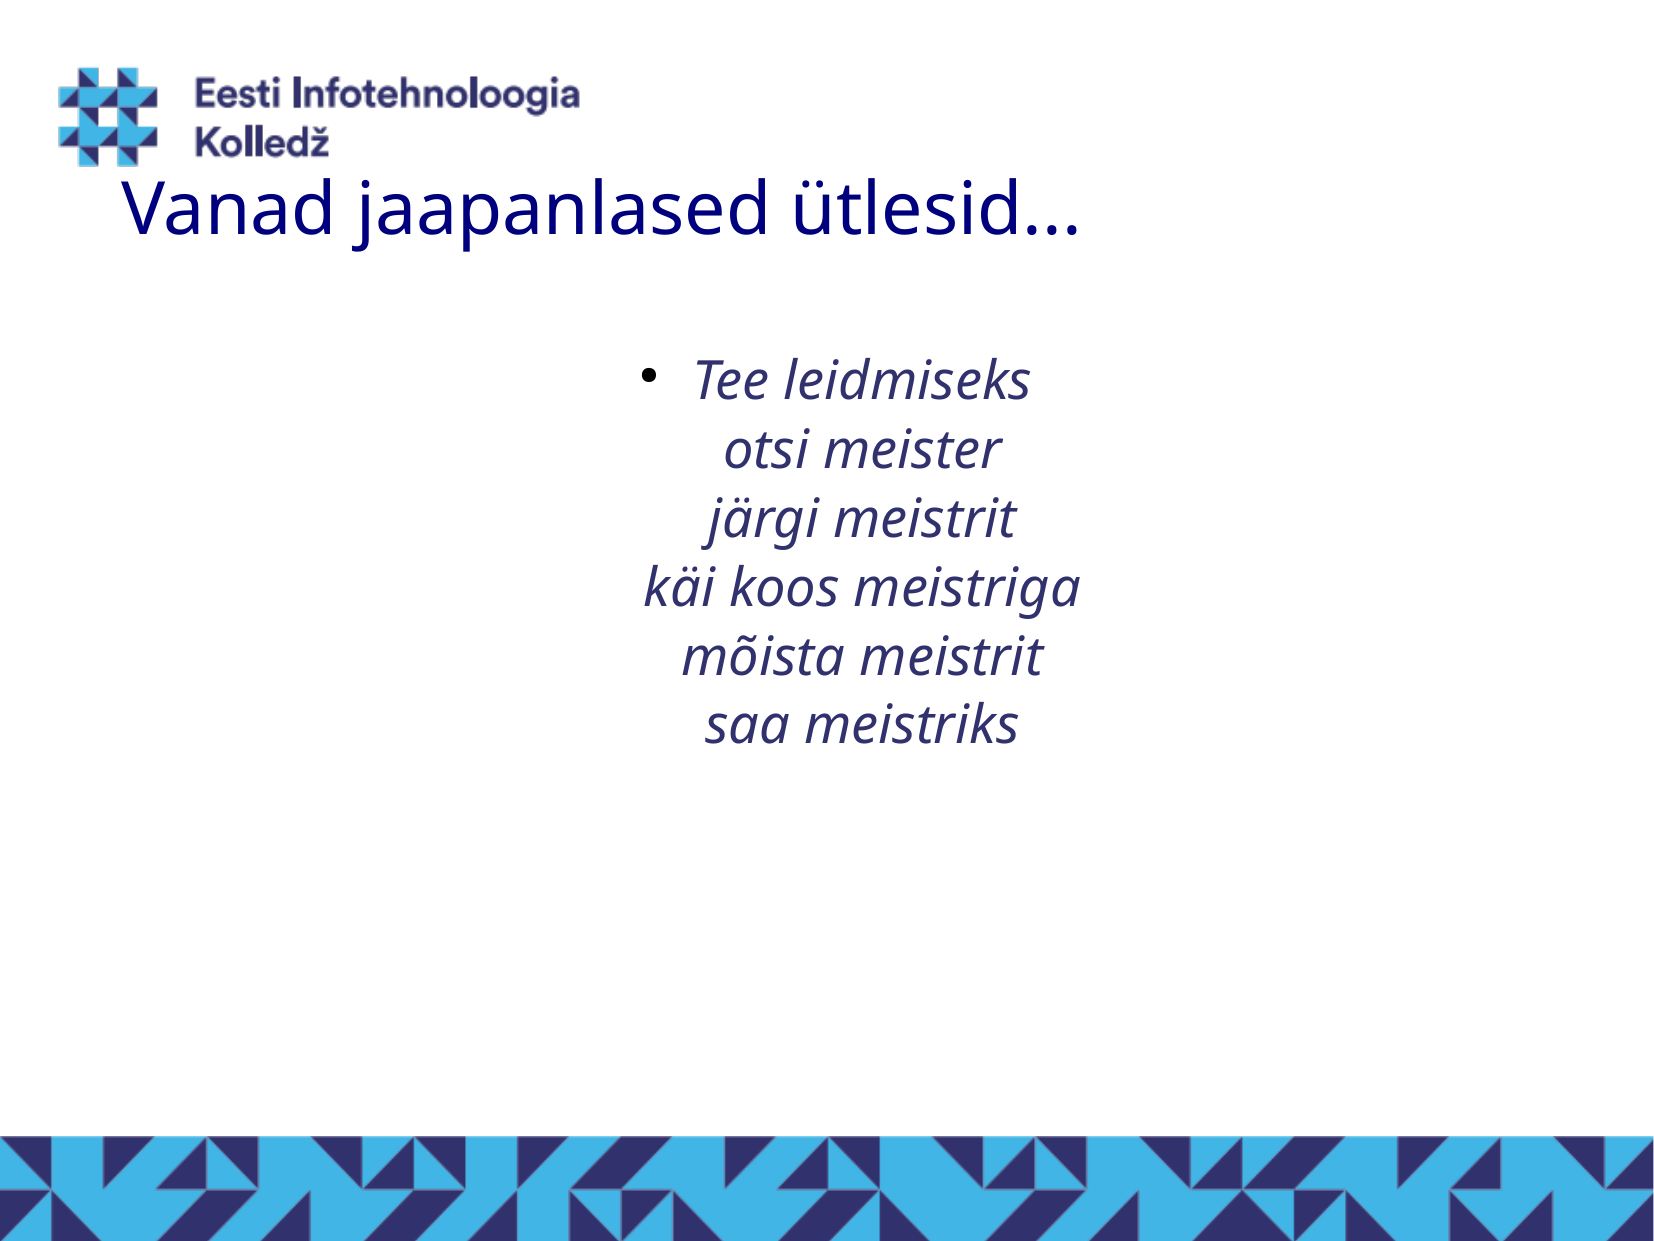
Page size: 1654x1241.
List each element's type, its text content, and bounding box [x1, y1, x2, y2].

title Vanad jaapanlased ütlesid... [121, 102, 1534, 310]
list Tee leidmiseks otsi meister järgi meistrit käi koos meistriga mõista meistrit saa meistriks [121, 344, 1534, 1126]
